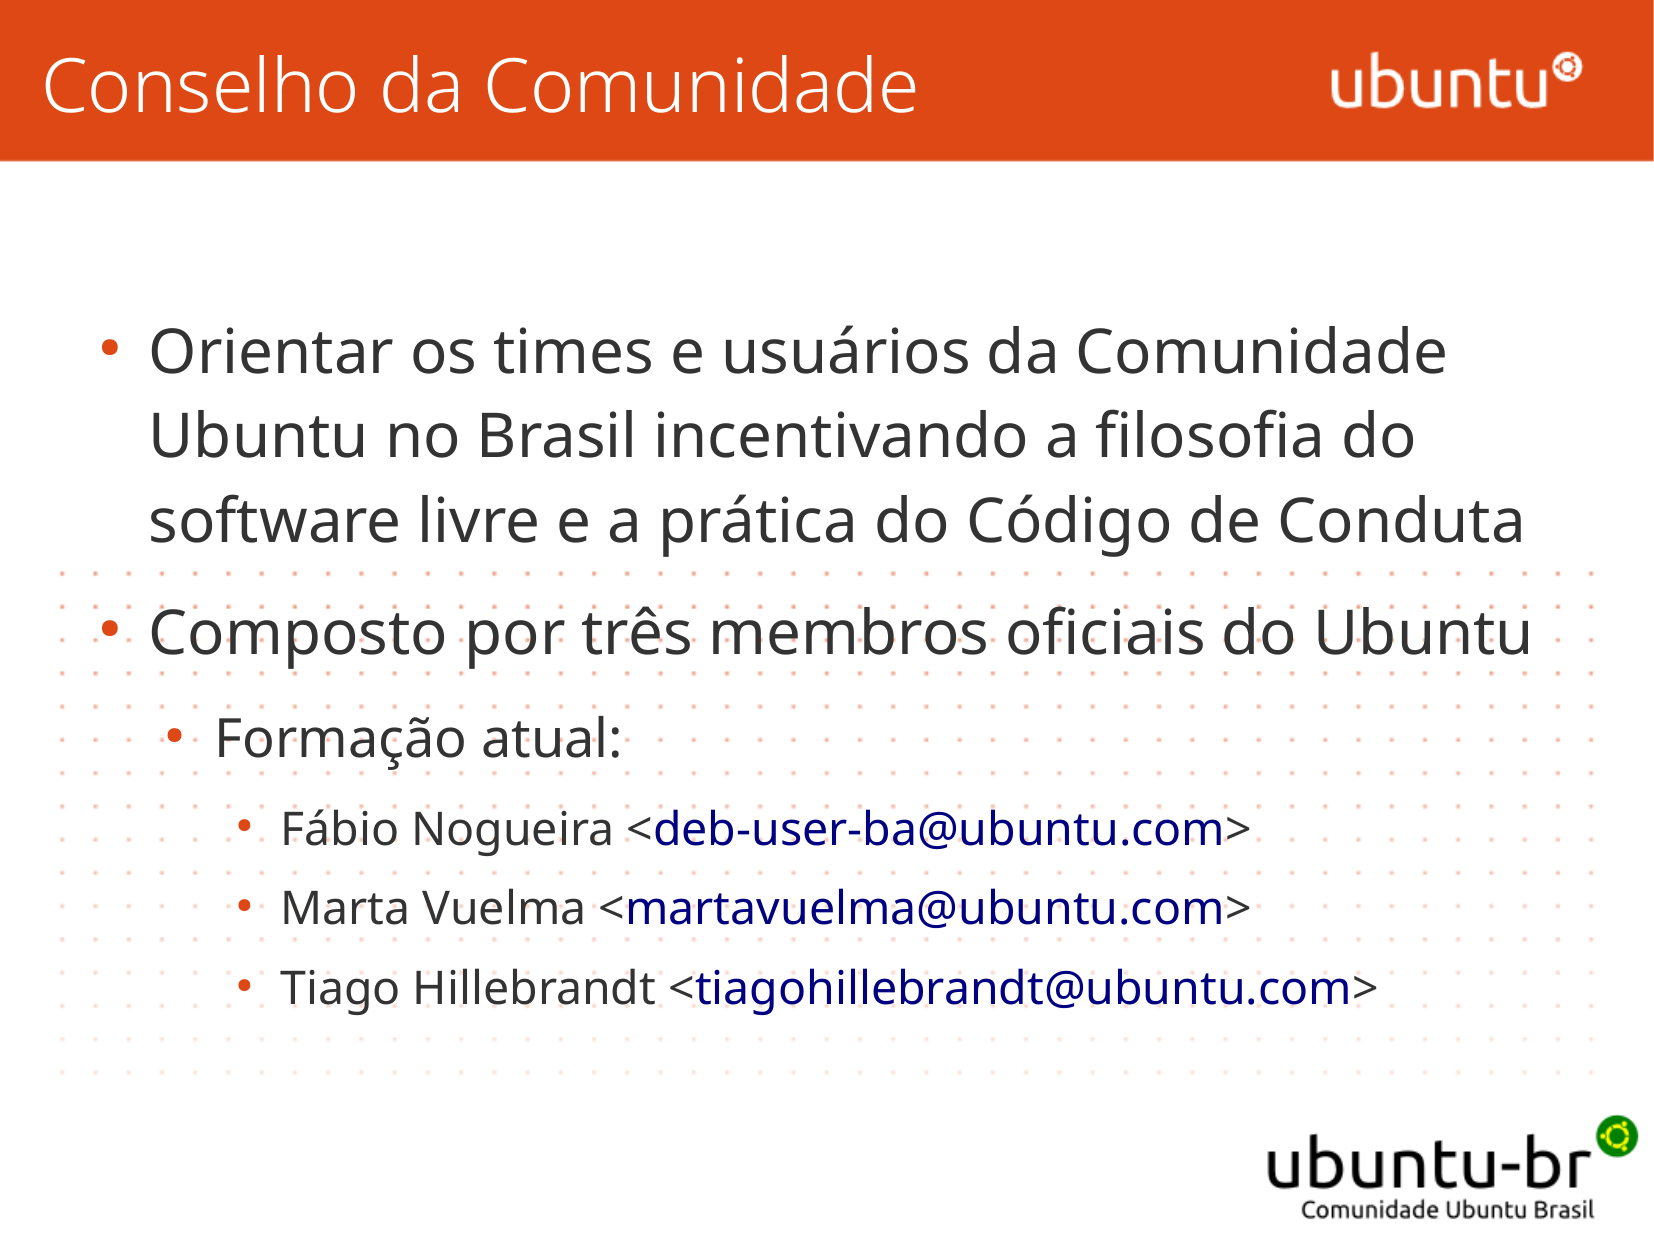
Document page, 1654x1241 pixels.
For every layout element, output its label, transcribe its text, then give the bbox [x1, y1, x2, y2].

list Orientar os times e usuários da Comunidade Ubuntu no Brasil incentivando a filosofia do software livre e a prática do Código de Conduta Composto por três membros oficiais do Ubuntu Formação atual: Fábio Nogueira <deb-user-ba@ubuntu.com> Marta Vuelma <martavuelma@ubuntu.com> Tiago Hillebrandt <tiagohillebrandt@ubuntu.com> [82, 307, 1538, 1058]
title Conselho da Comunidade [41, 31, 1300, 136]
picture [0, 0, 1654, 1241]
